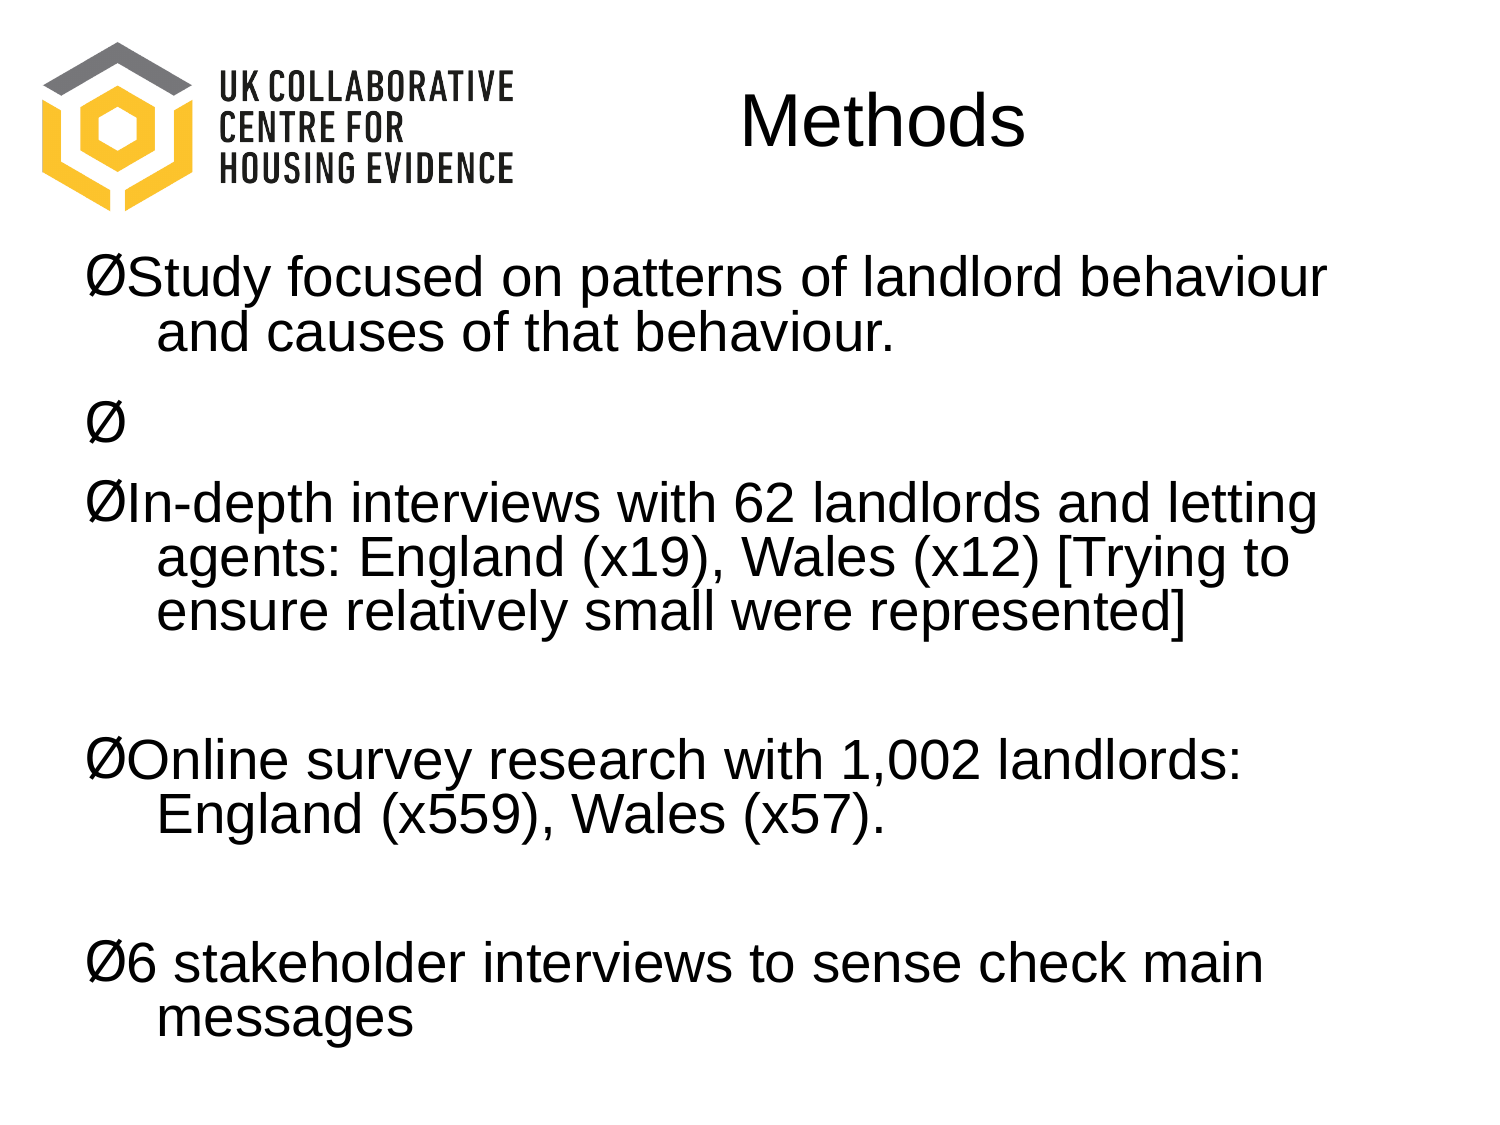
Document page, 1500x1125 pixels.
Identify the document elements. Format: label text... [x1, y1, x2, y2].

text_box Methods [724, 63, 1389, 170]
list Study focused on patterns of landlord behaviour and causes of that behaviour. In-depth interviews with 62 landlords and letting agents: England (x19), Wales (x12) [Trying to ensure relatively small were represented] Online survey research with 1,002 landlords: England (x559), Wales (x57). 6 stakeholder interviews to sense check main messages [69, 246, 1431, 1062]
